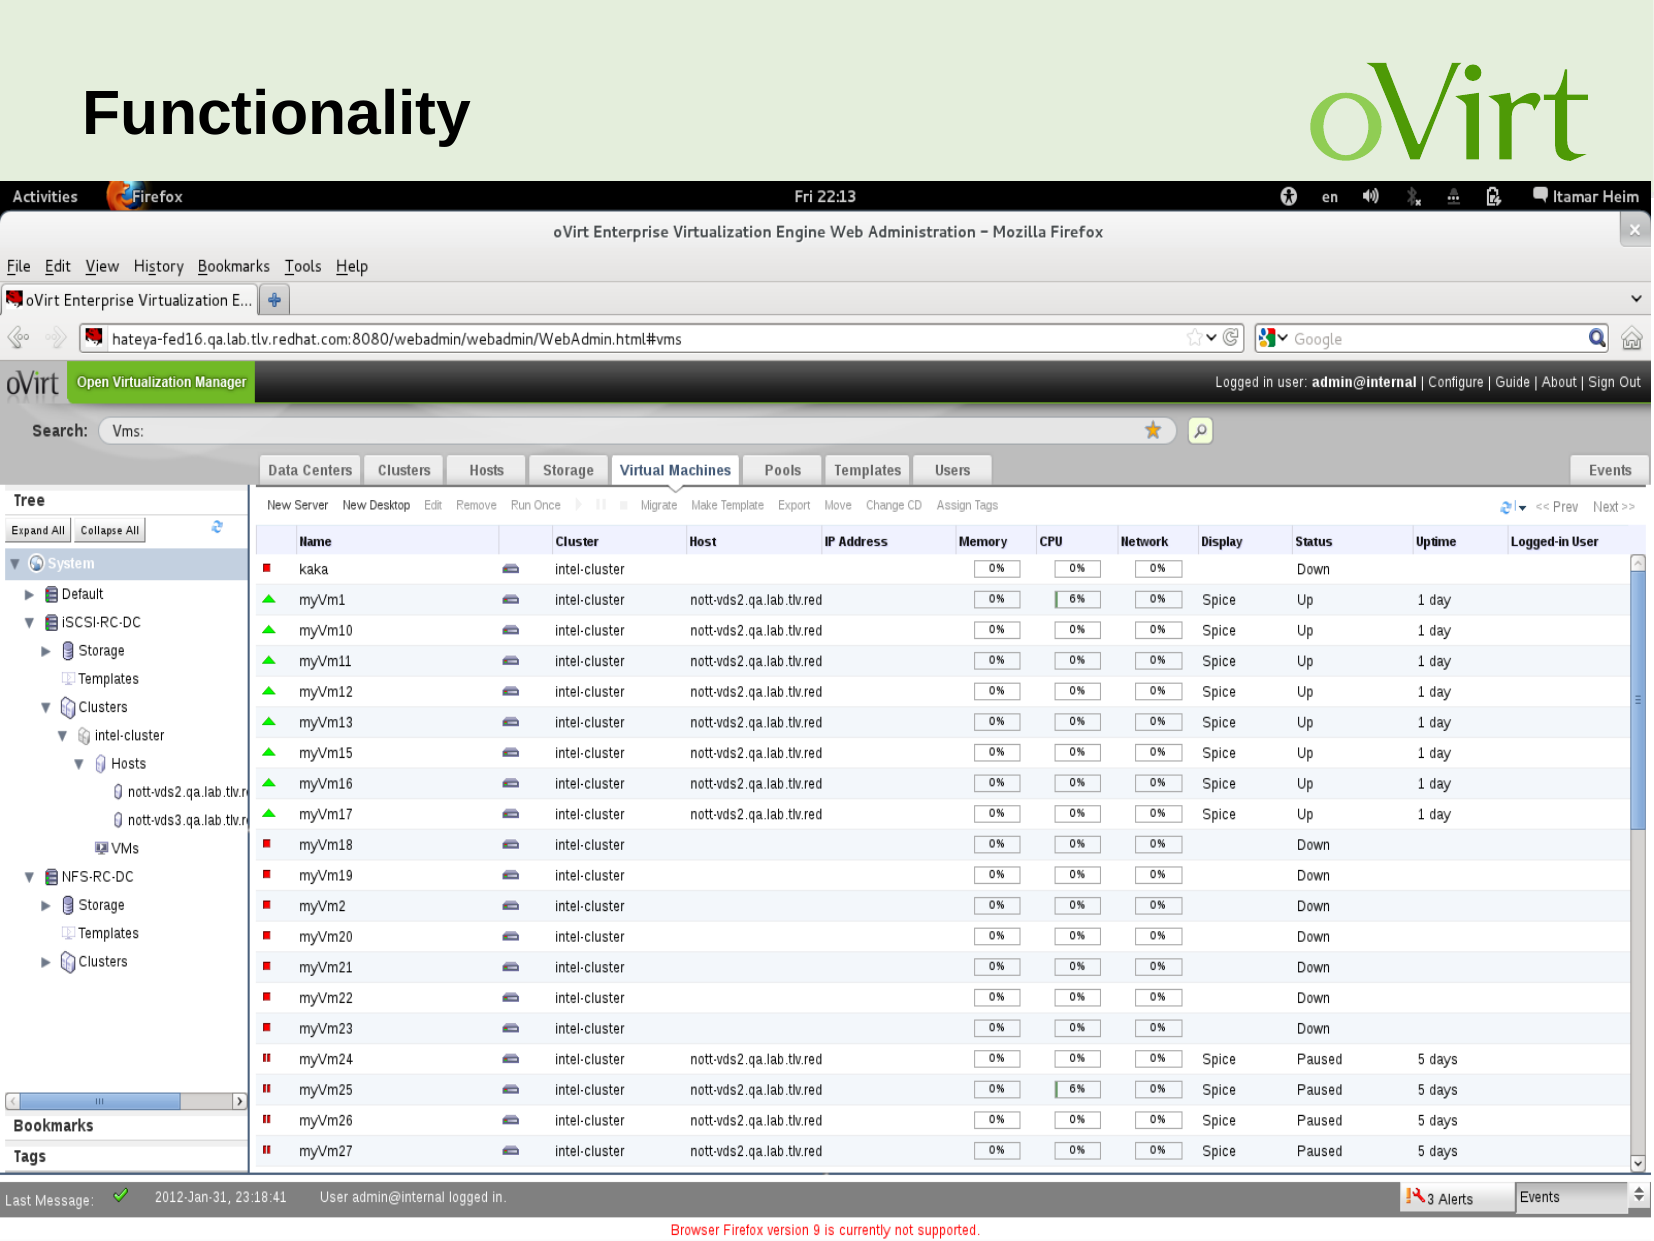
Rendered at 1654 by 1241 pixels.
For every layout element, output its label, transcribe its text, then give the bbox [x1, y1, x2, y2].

title Functionality [82, 37, 1571, 181]
picture [0, 181, 1651, 1241]
